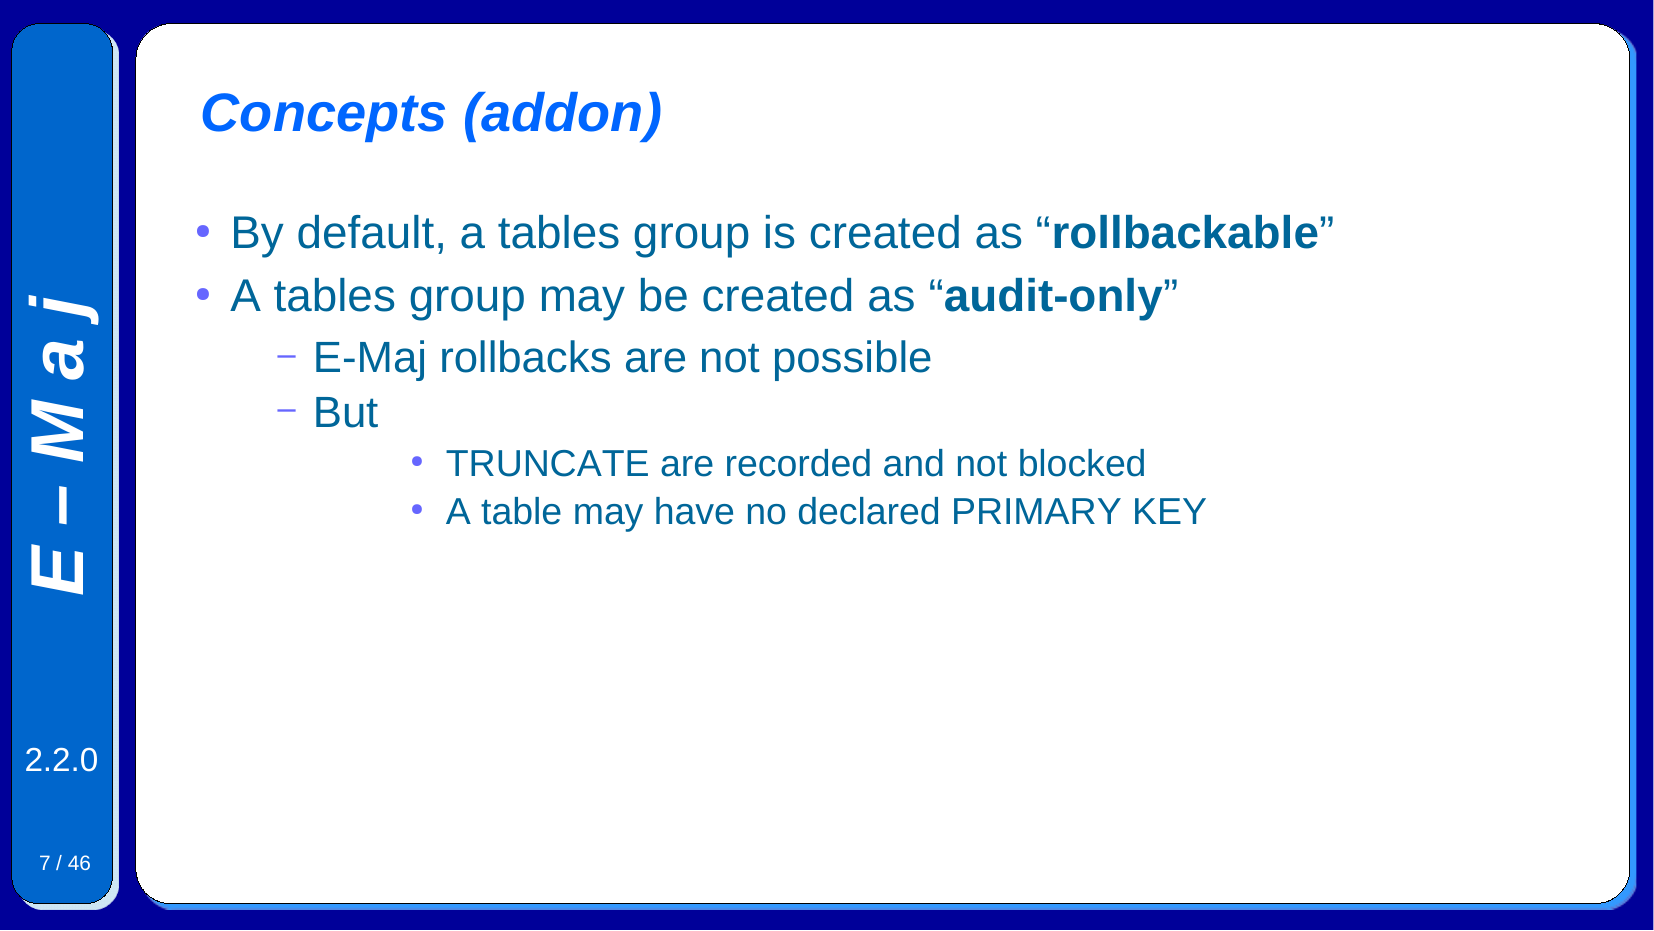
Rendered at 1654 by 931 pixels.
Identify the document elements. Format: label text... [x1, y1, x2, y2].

title Concepts (addon) [200, 34, 1575, 191]
list By default, a tables group is created as “rollbackable” A tables group may be created as “audit-only” E-Maj rollbacks are not possible But TRUNCATE are recorded and not blocked A table may have no declared PRIMARY KEY [177, 206, 1587, 827]
